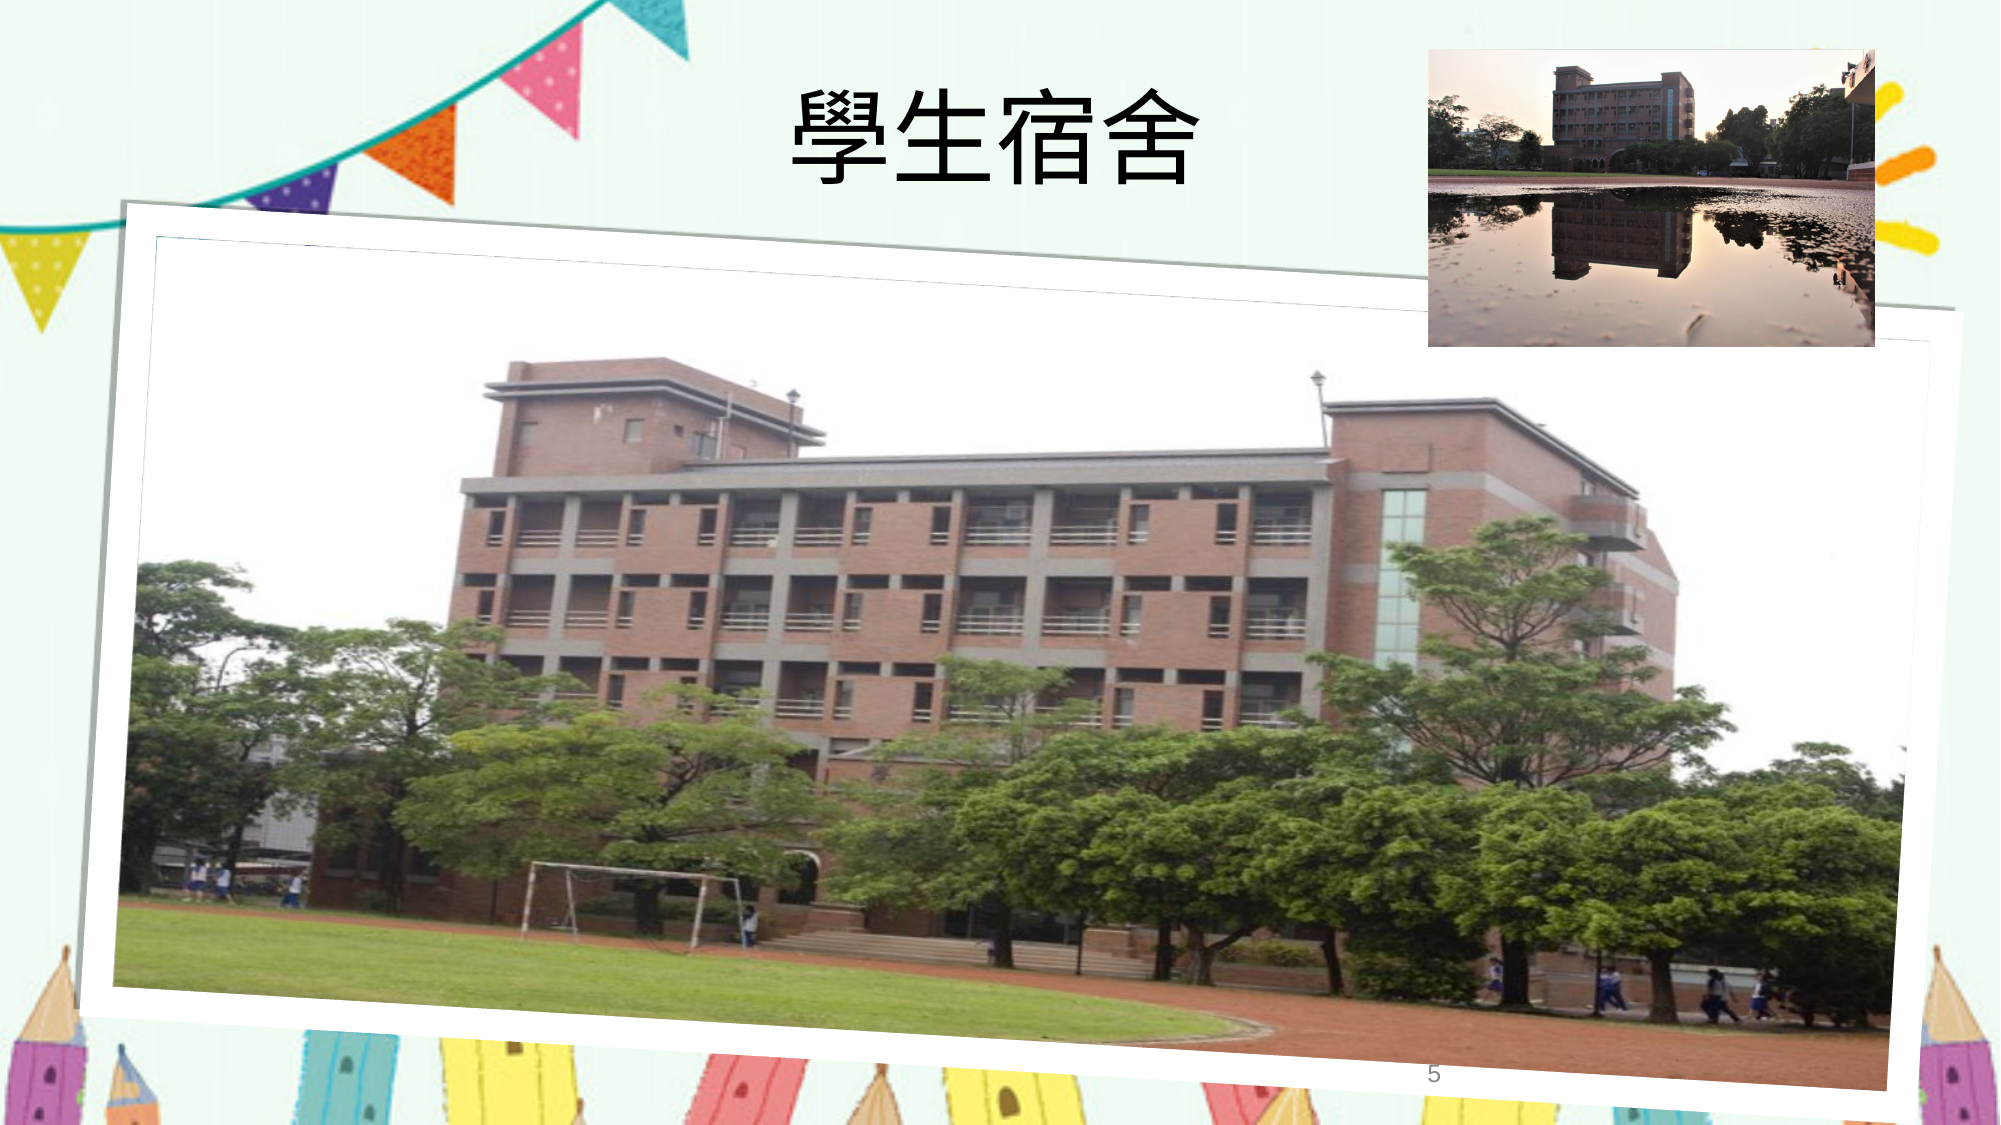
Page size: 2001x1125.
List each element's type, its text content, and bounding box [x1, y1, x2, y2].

title 學生宿舍 [772, 49, 1272, 237]
text_box 5 [1412, 1042, 1863, 1103]
picture [0, 0, 2000, 1125]
